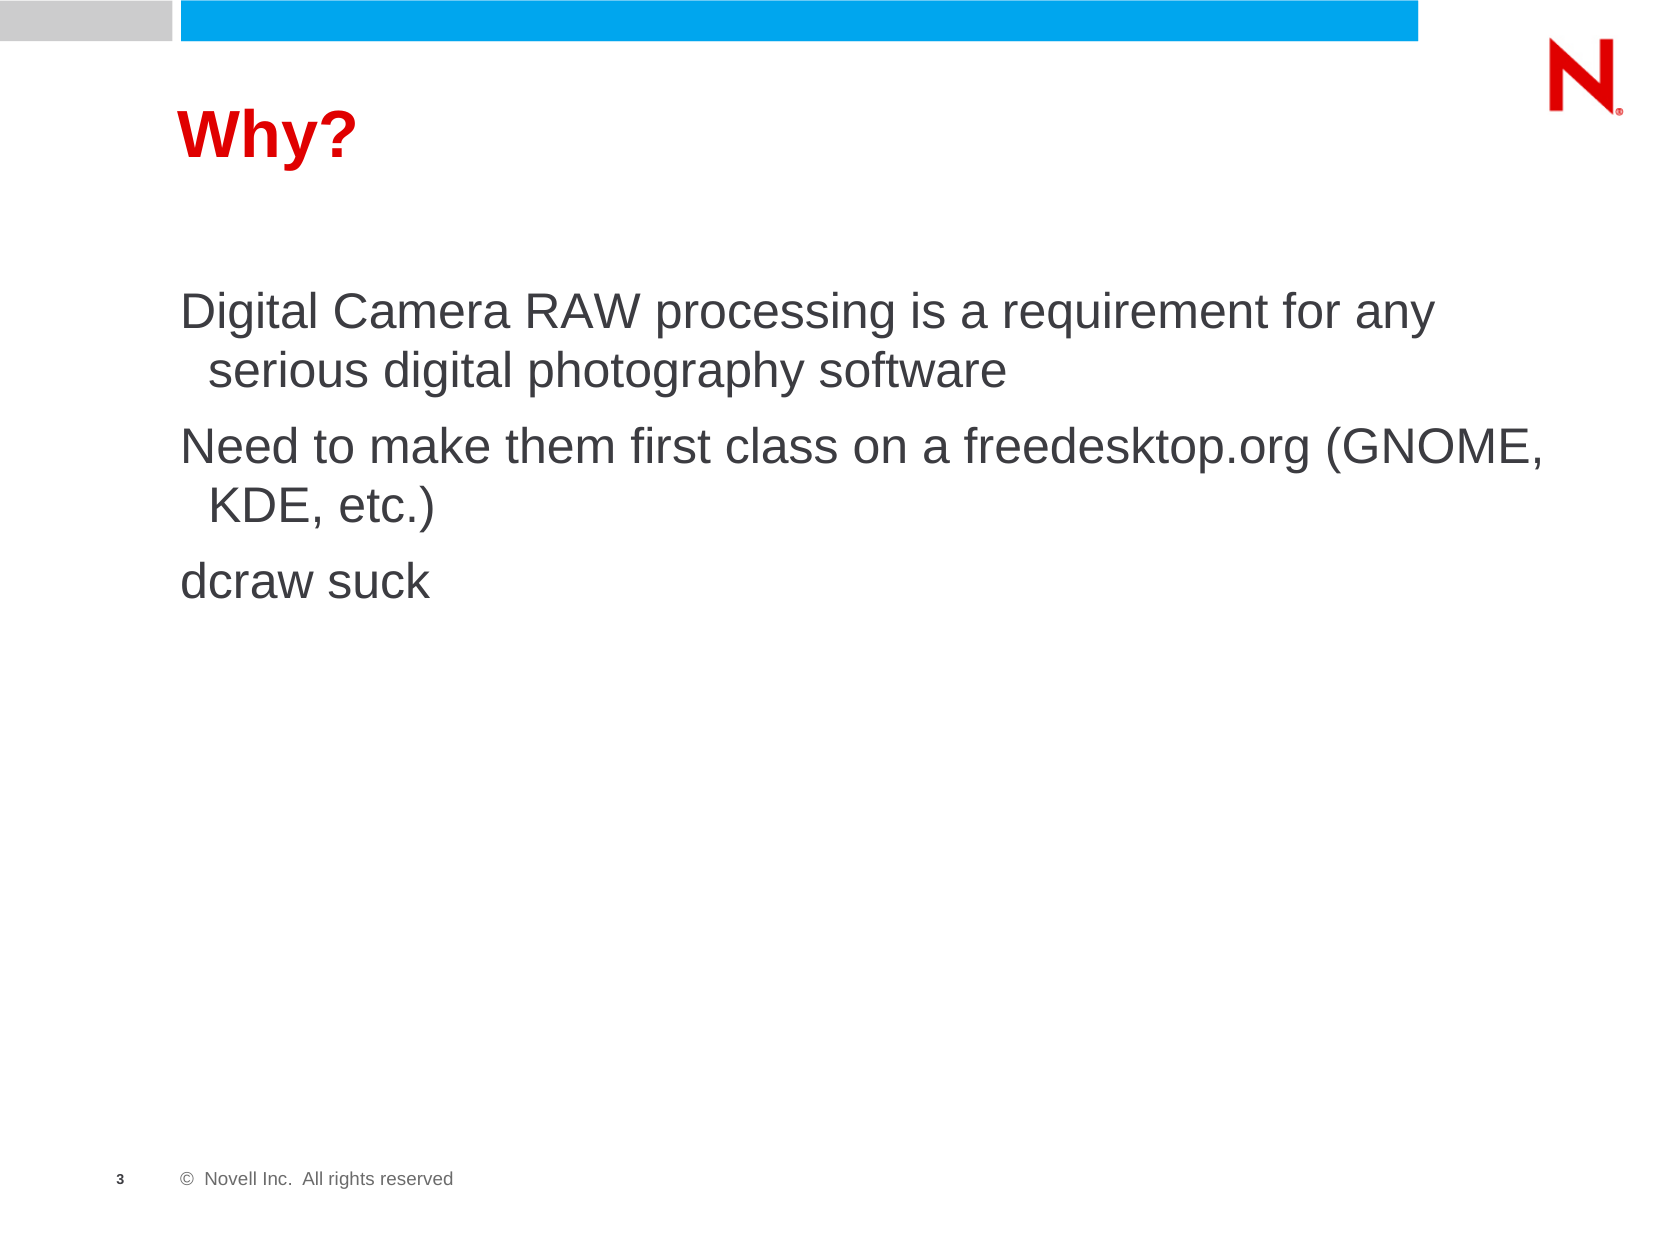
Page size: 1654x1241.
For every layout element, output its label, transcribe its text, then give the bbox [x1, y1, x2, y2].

picture [1547, 35, 1624, 117]
title Why? [177, 46, 1525, 226]
list Digital Camera RAW processing is a requirement for any serious digital photography software Need to make them first class on a freedesktop.org (GNOME, KDE, etc.) dcraw suck [180, 280, 1547, 1087]
